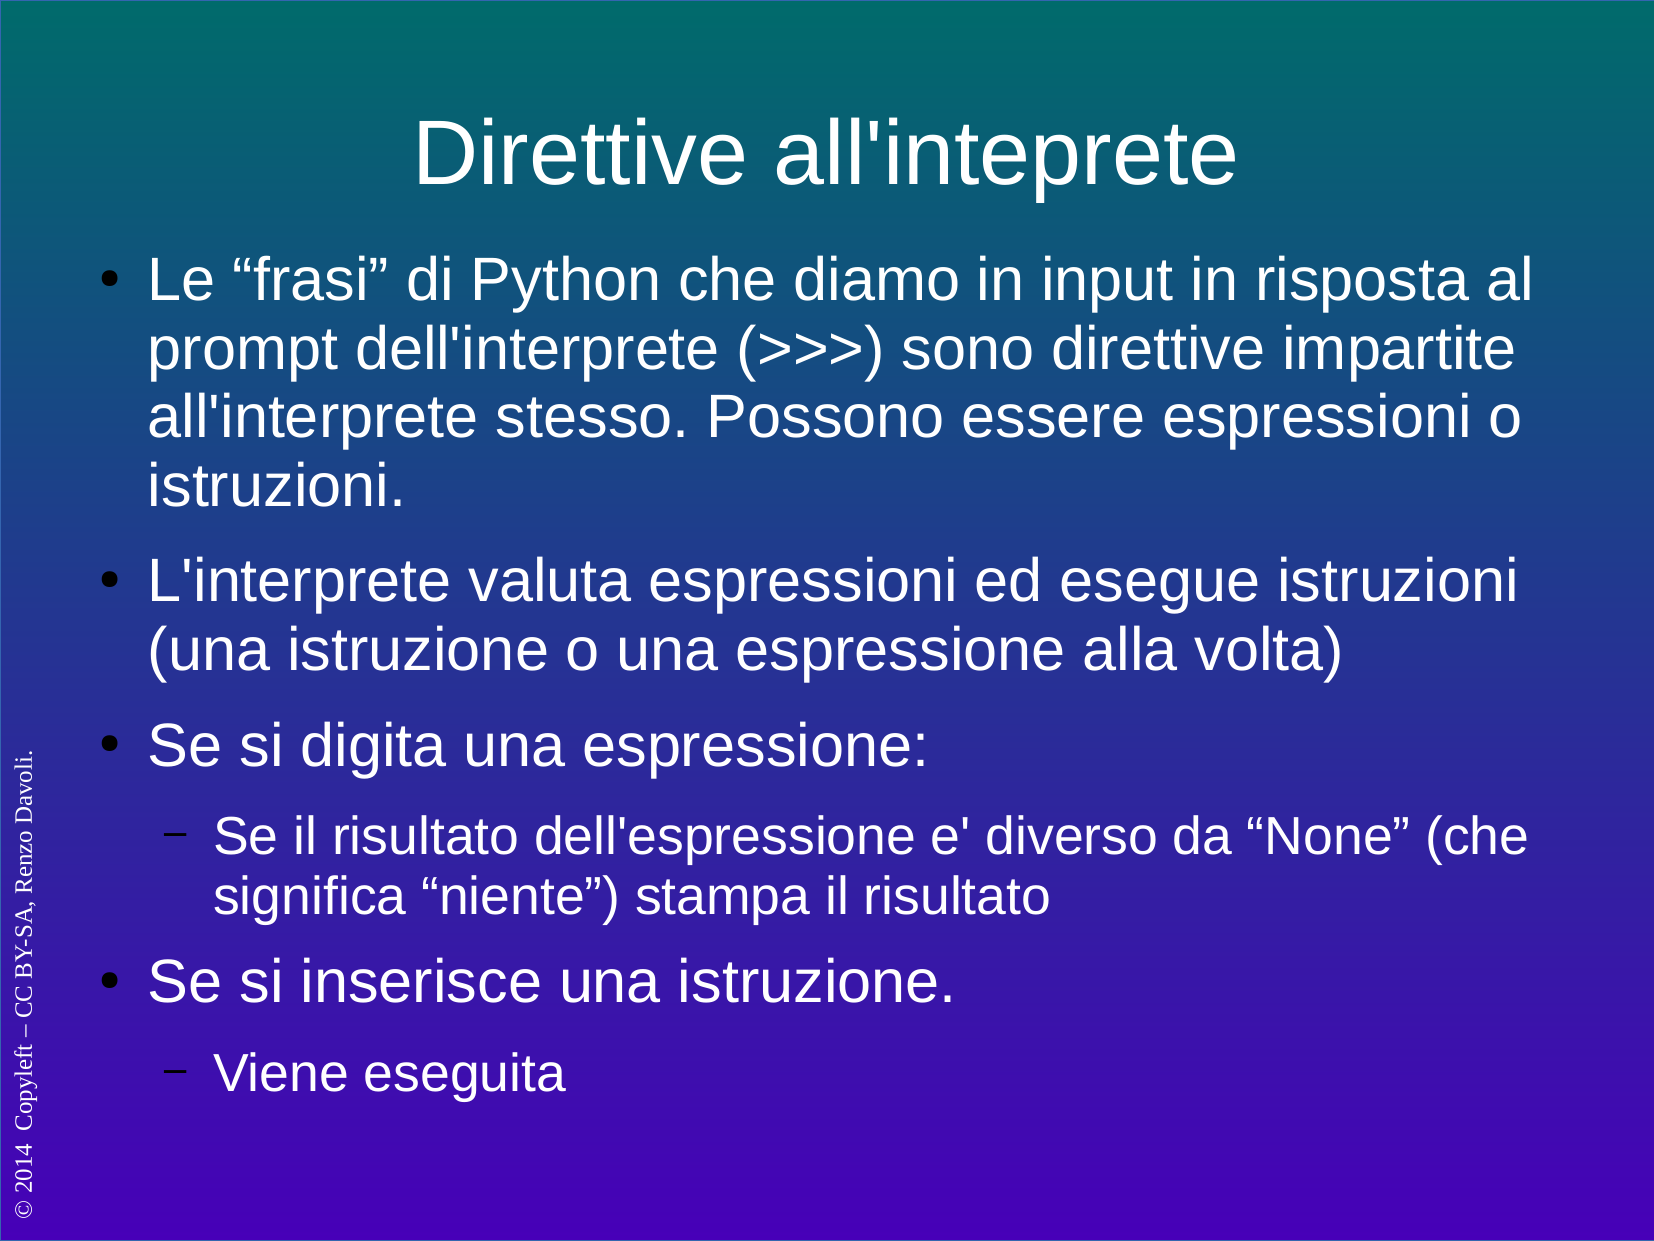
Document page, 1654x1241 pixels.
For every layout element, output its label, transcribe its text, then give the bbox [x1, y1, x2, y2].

list Le “frasi” di Python che diamo in input in risposta al prompt dell'interprete (>>>) sono direttive impartite all'interprete stesso. Possono essere espressioni o istruzioni. L'interprete valuta espressioni ed esegue istruzioni (una istruzione o una espressione alla volta) Se si digita una espressione: Se il risultato dell'espressione e' diverso da “None” (che significa “niente”) stampa il risultato Se si inserisce una istruzione. Viene eseguita [82, 245, 1571, 1111]
title Direttive all'inteprete [82, 49, 1571, 245]
